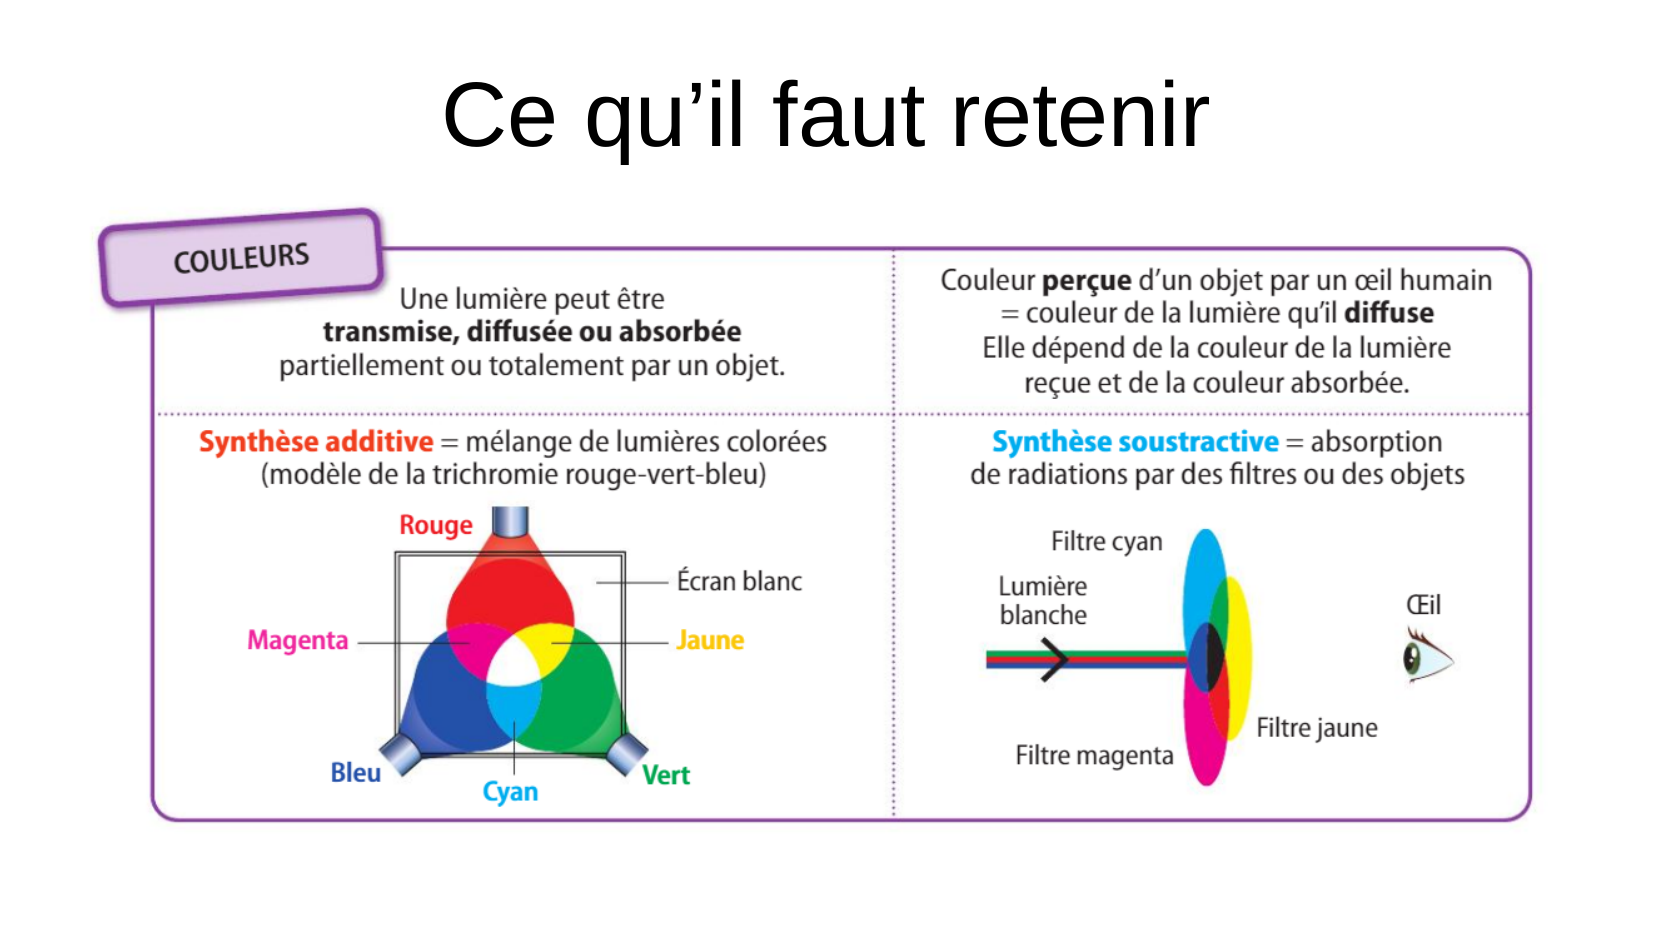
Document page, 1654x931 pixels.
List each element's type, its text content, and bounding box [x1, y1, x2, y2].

picture [82, 200, 1571, 847]
title Ce qu’il faut retenir [82, 37, 1571, 193]
